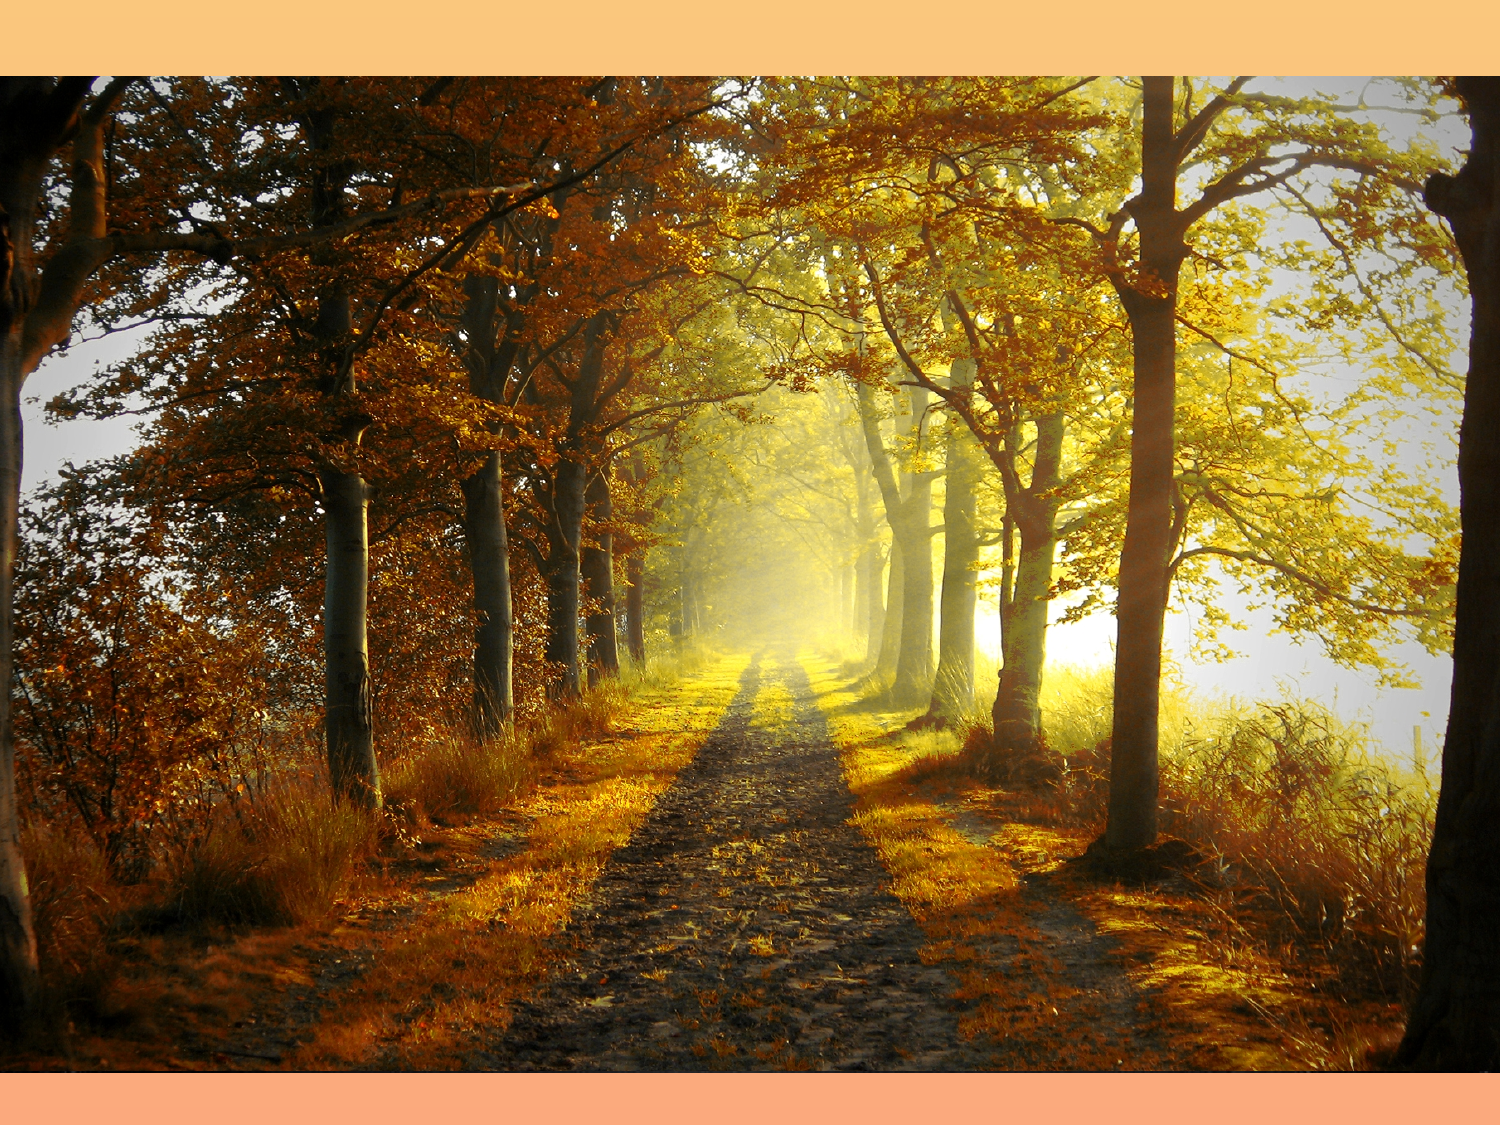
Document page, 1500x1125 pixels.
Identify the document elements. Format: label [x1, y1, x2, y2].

picture [0, 76, 1500, 1073]
